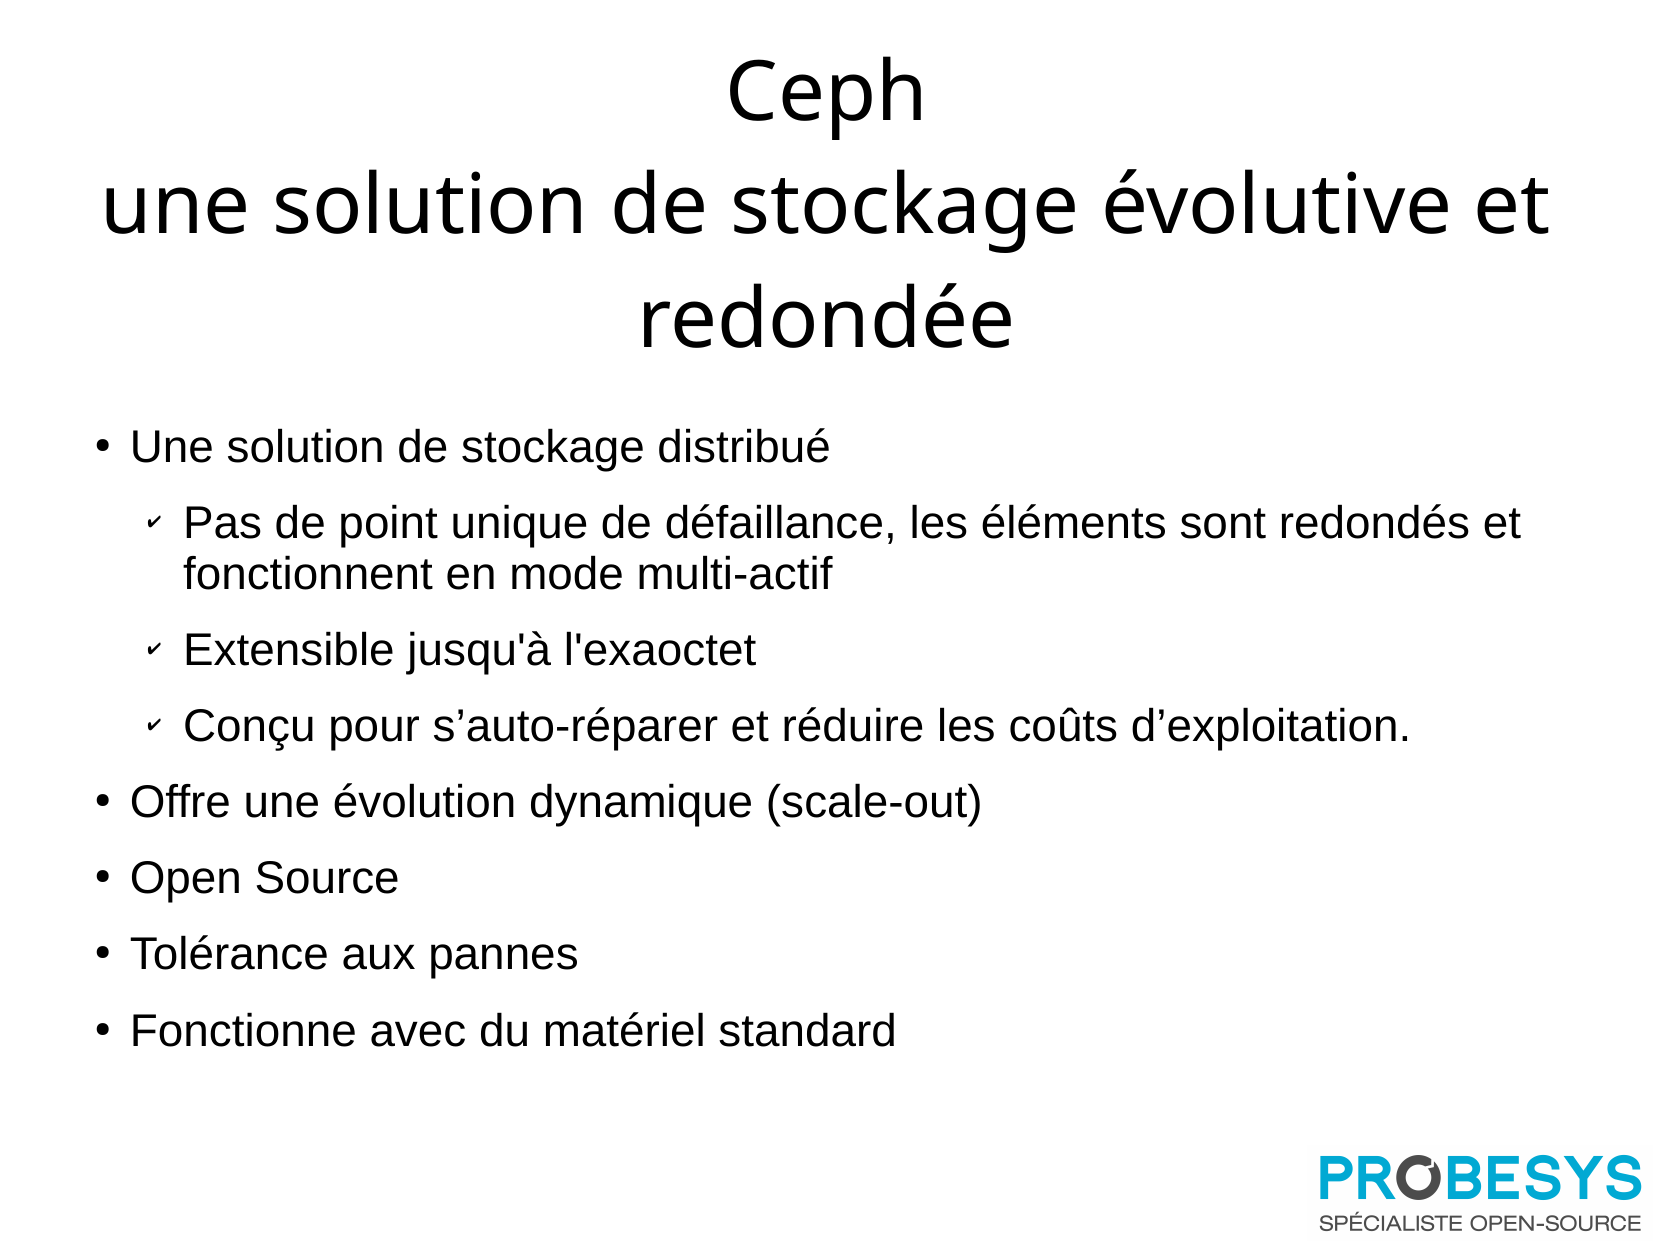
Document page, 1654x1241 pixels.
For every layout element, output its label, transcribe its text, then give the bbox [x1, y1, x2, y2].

text_box Ceph une solution de stockage évolutive et redondée [23, 23, 1630, 330]
text_box Une solution de stockage distribué Pas de point unique de défaillance, les éléments sont redondés et fonctionnent en mode multi-actif Extensible jusqu'à l'exaoctet Conçu pour s’auto-réparer et réduire les coûts d’exploitation. Offre une évolution dynamique (scale-out) Open Source Tolérance aux pannes Fonctionne avec du matériel standard [79, 413, 1583, 1064]
picture [1307, 1145, 1654, 1241]
